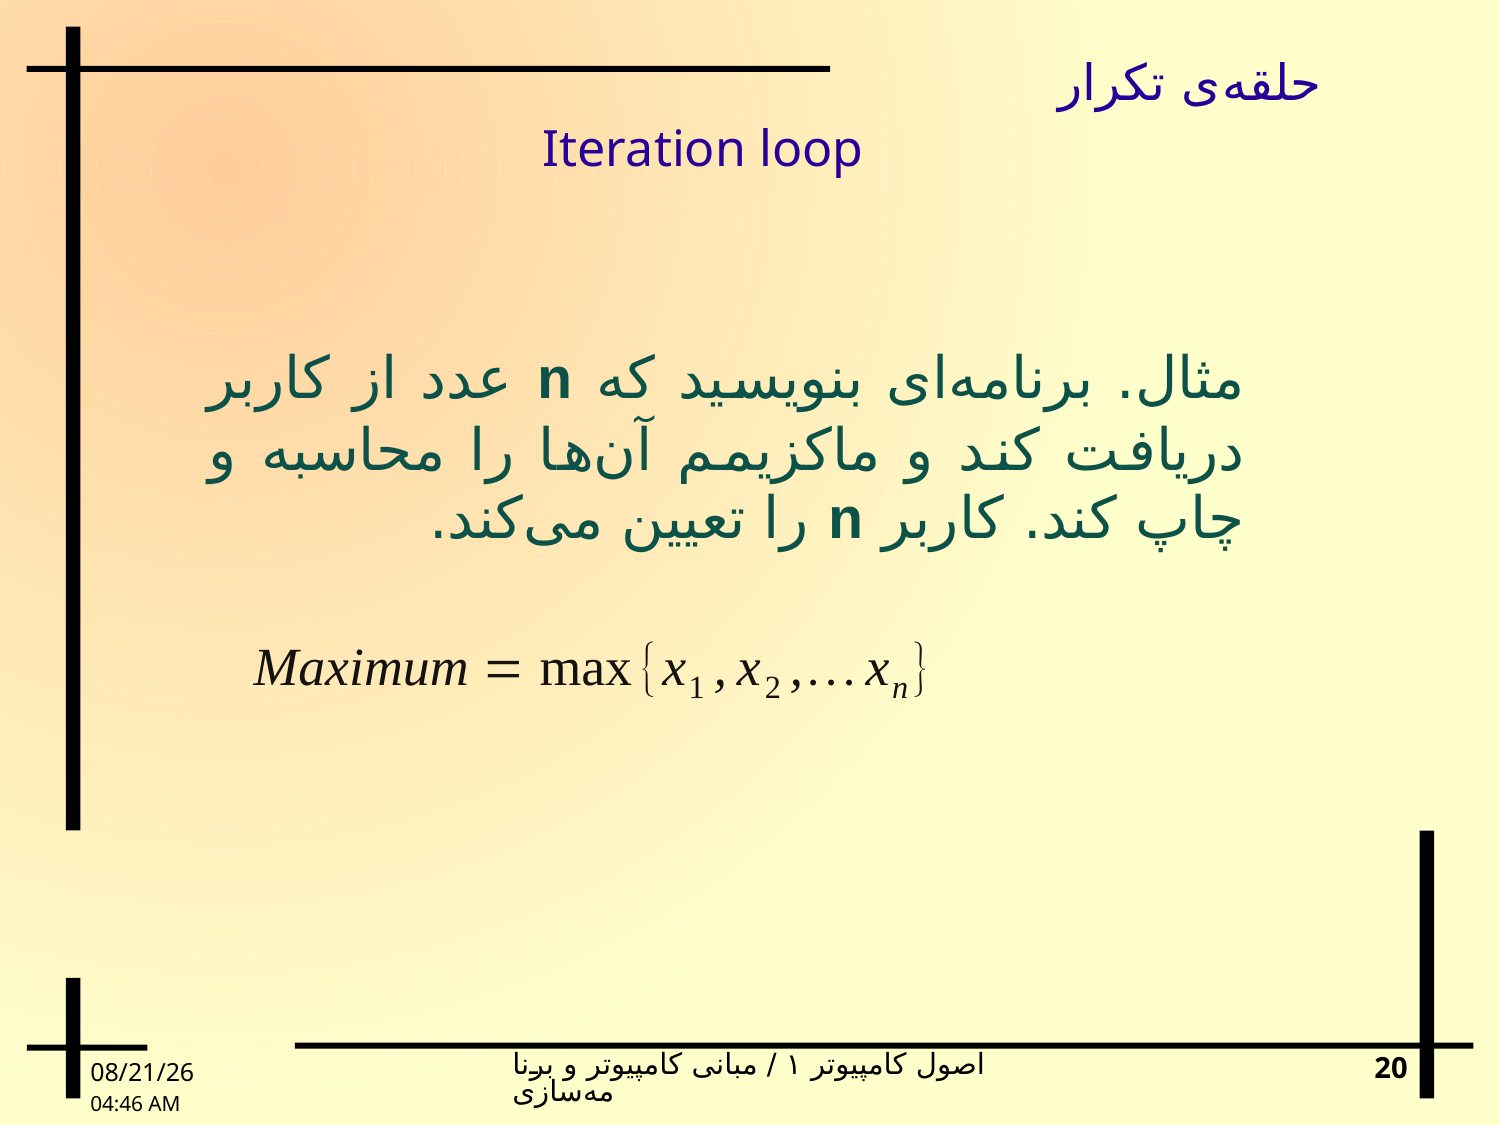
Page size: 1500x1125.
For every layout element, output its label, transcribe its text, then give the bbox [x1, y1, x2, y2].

chart [245, 637, 939, 706]
title حلقه‌ی تکرار Iteration loop [62, 57, 1344, 178]
list مثال. برنامه‌ای بنویسید که n عدد از کاربر دریافت کند و ماکزیمم آن‌ها را محاسبه و چاپ کند. کاربر n را تعیین می‌کند. [202, 345, 1298, 639]
